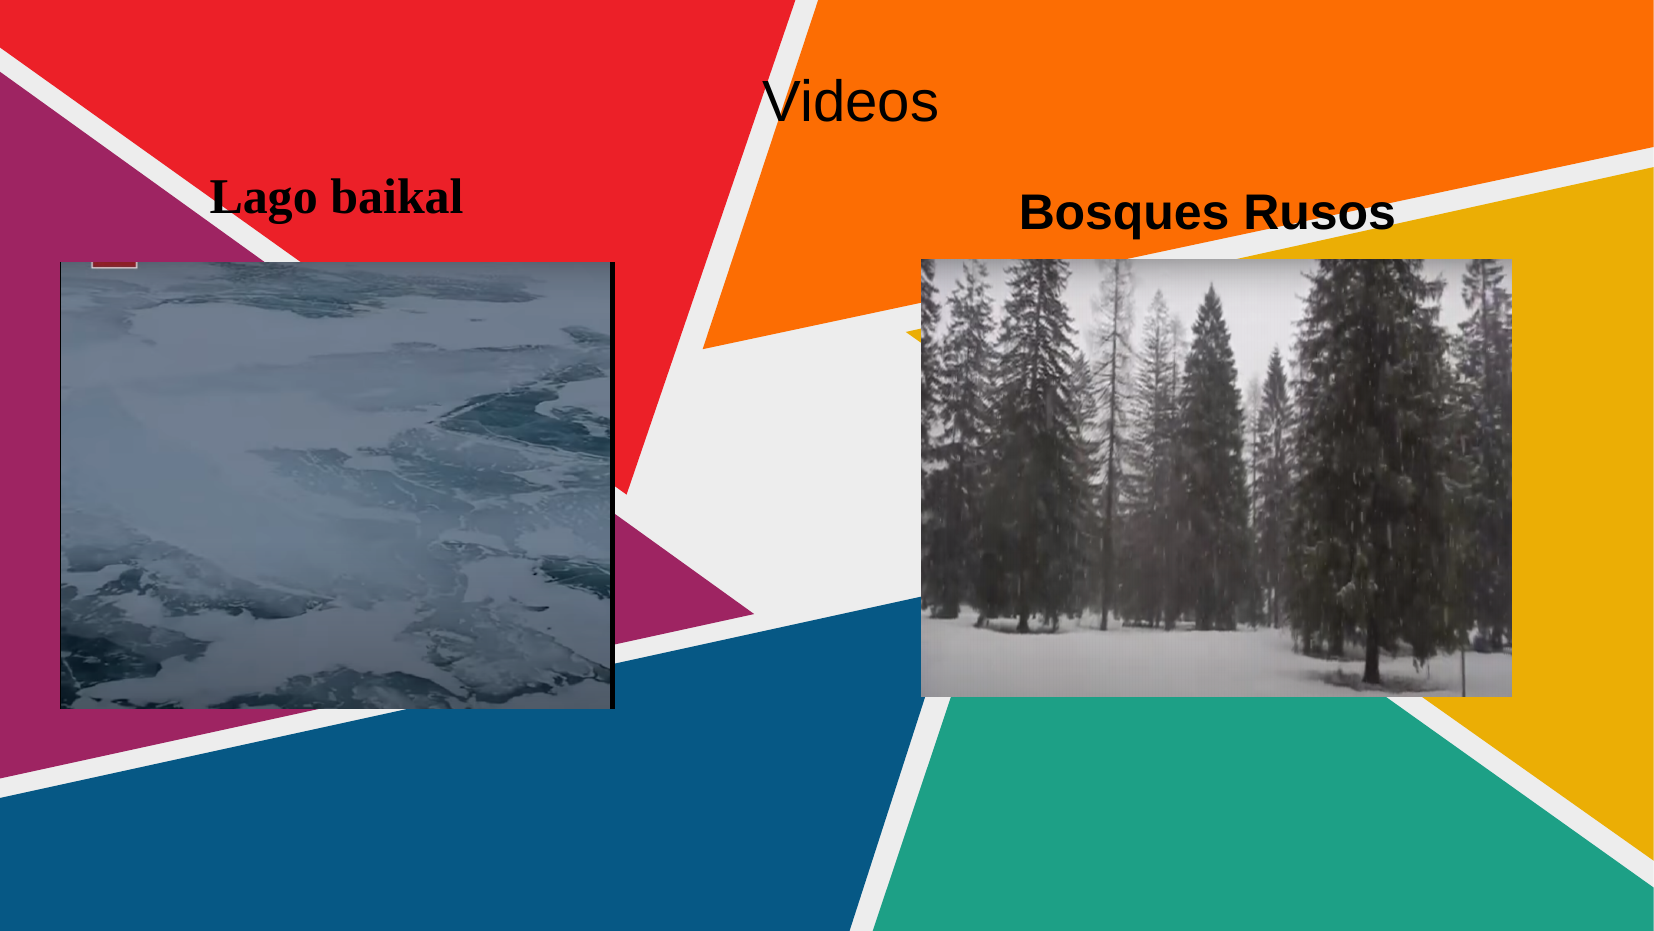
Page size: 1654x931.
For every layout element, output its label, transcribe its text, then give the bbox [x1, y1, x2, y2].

title Videos [519, 23, 1183, 179]
picture [921, 259, 1512, 697]
list Lago baikal [11, 169, 662, 709]
picture [60, 262, 615, 709]
text_box Bosques Rusos [1003, 177, 1453, 248]
